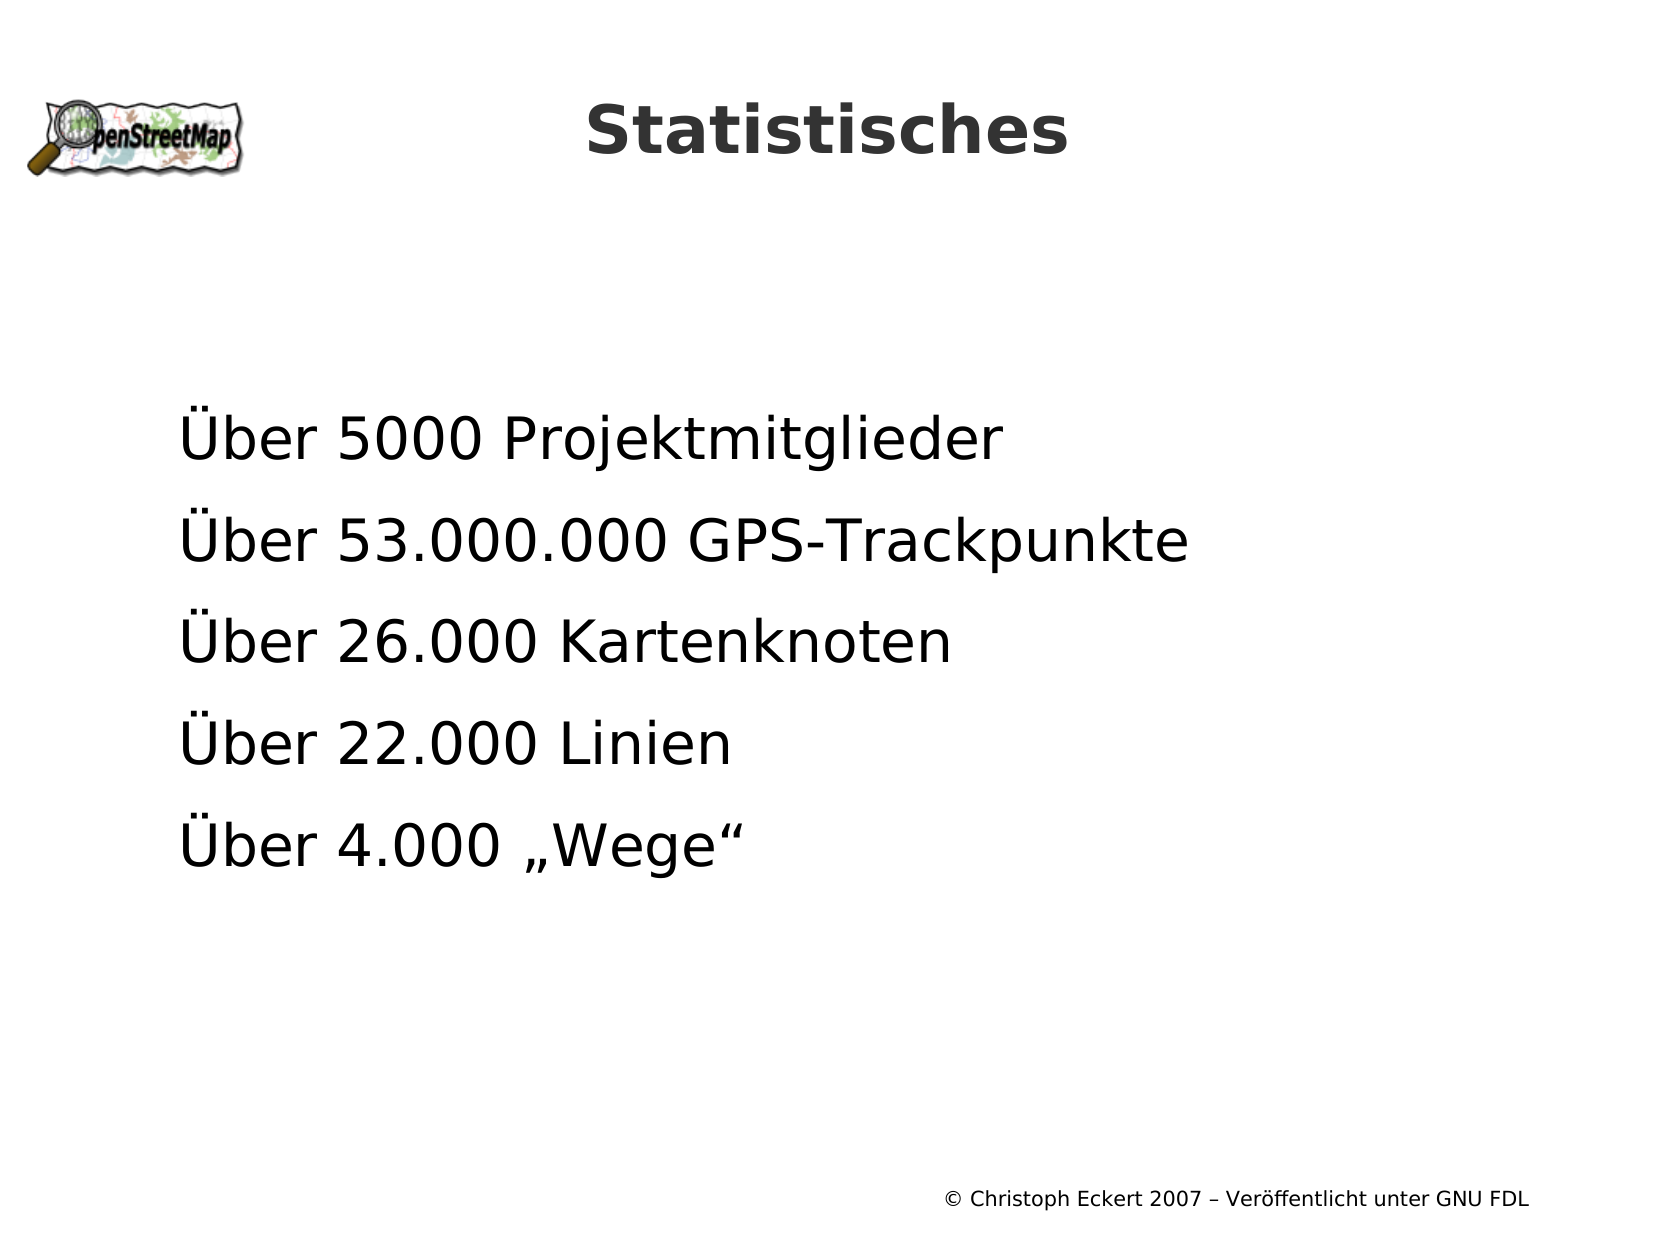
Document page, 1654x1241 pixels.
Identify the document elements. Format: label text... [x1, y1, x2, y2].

title Statistisches [121, 91, 1534, 299]
picture [26, 98, 121, 177]
text_box Über 5000 Projektmitglieder Über 53.000.000 GPS-Trackpunkte Über 26.000 Kartenknoten Über 22.000 Linien Über 4.000 „Wege“ [178, 335, 1570, 917]
